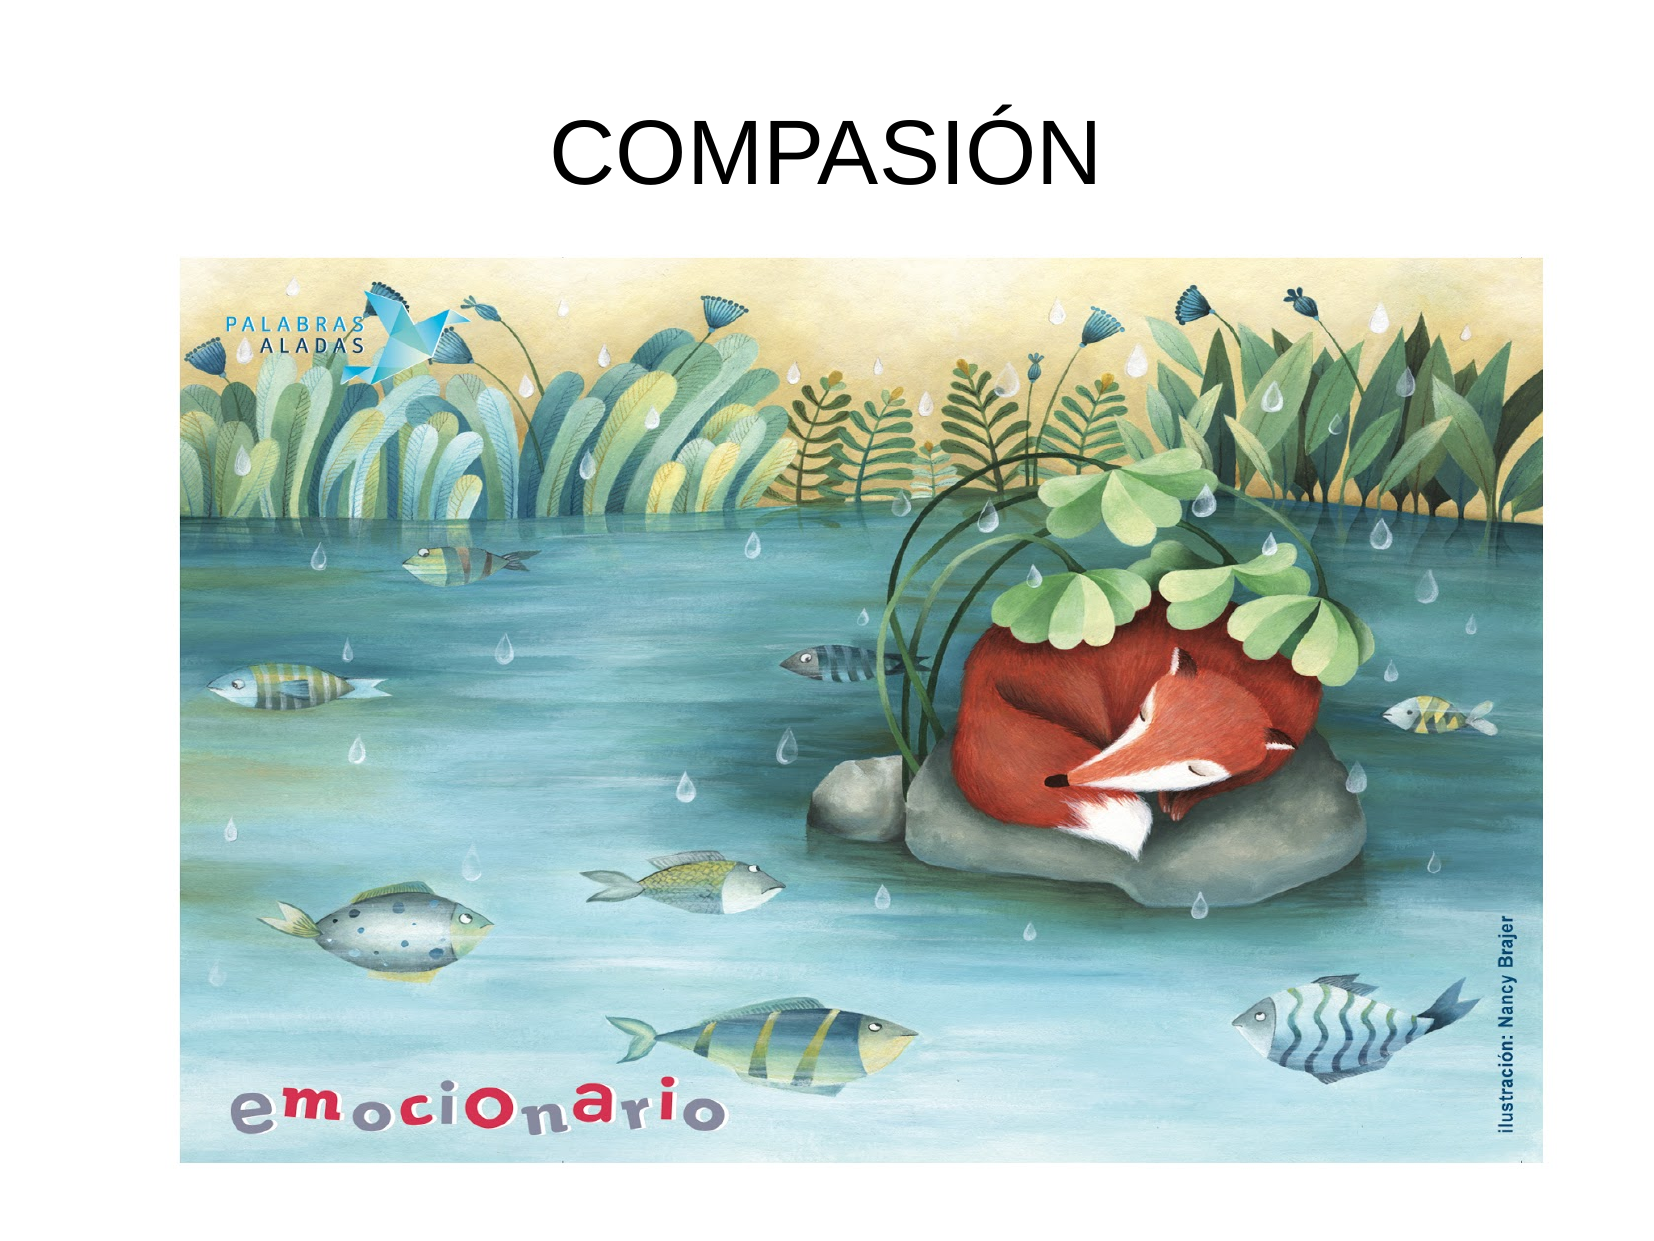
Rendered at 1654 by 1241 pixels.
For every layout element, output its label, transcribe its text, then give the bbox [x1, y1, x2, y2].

title COMPASIÓN [82, 49, 1571, 200]
picture [70, 200, 1651, 1220]
